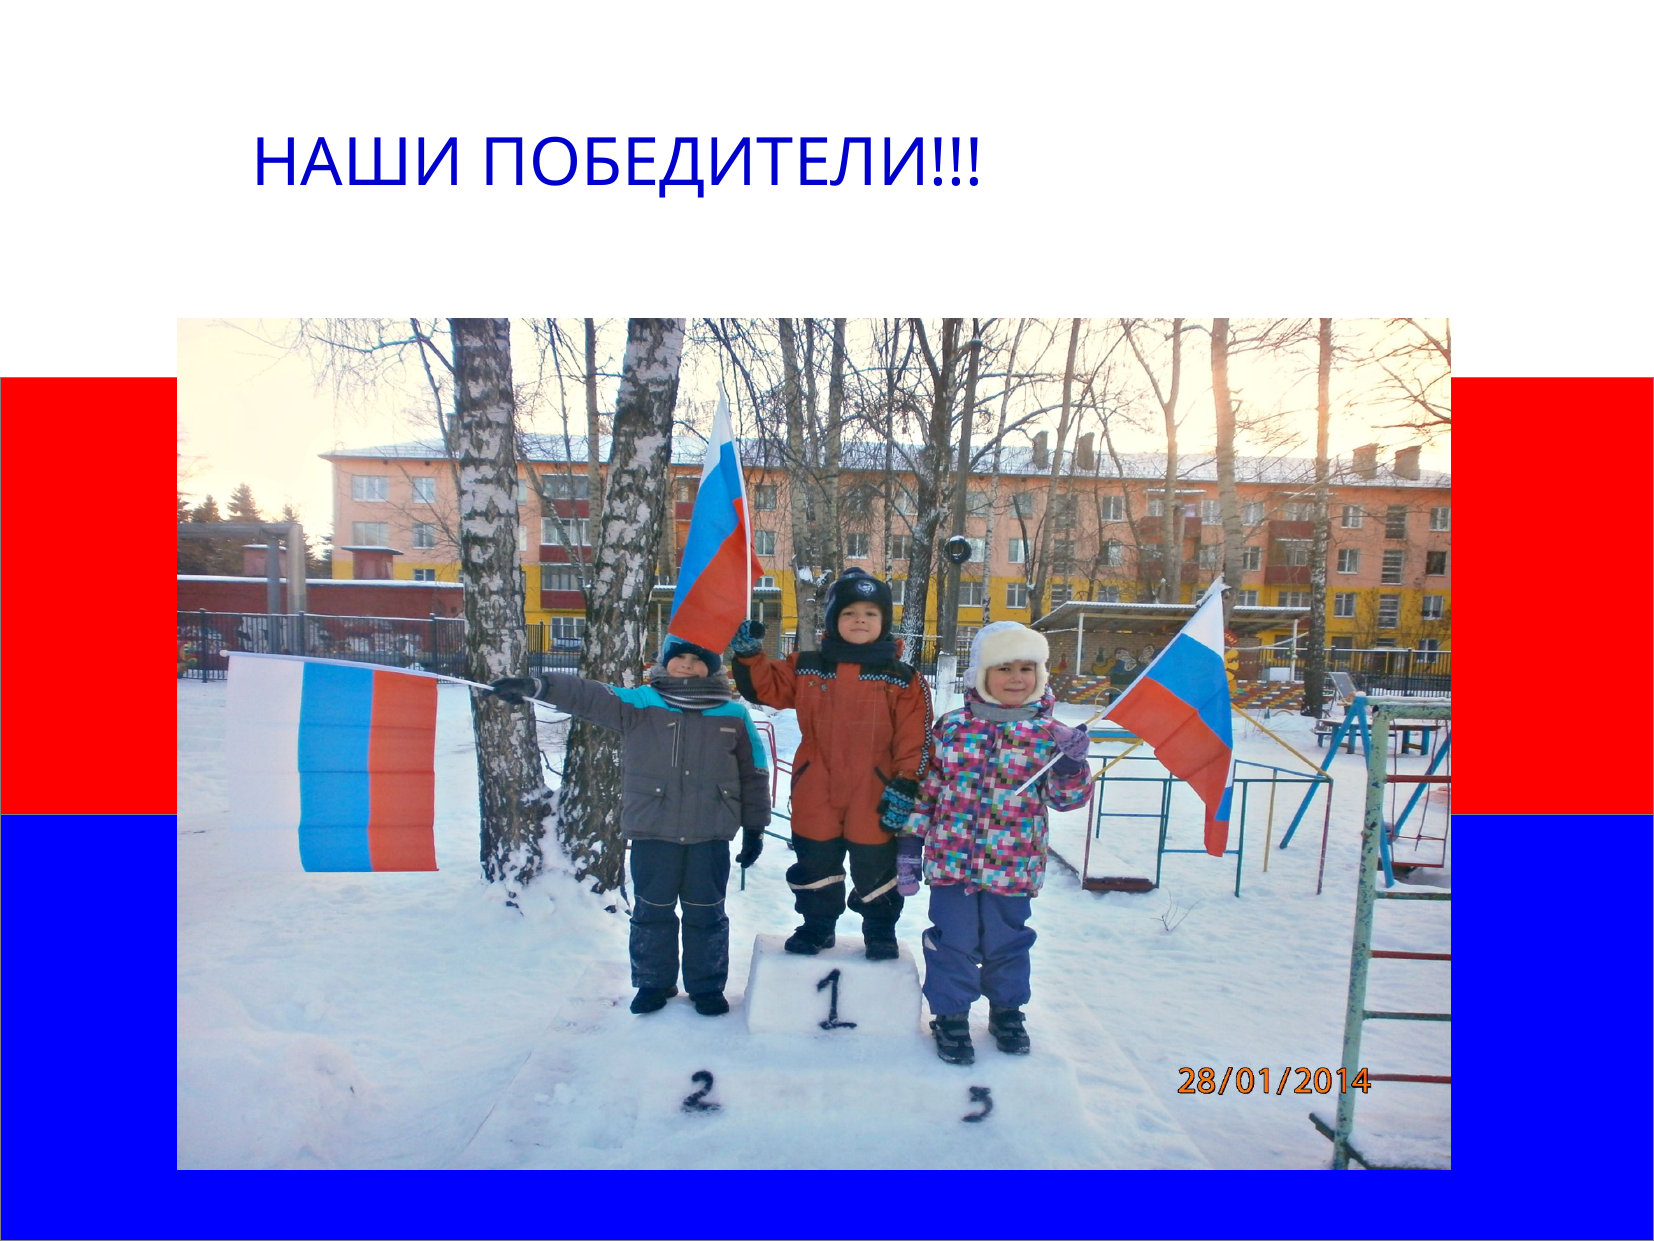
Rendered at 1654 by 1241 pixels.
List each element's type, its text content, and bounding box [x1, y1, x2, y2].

text_box НАШИ ПОБЕДИТЕЛИ!!! [236, 106, 1121, 216]
text_box [0, 377, 1654, 1241]
picture [177, 318, 1451, 1170]
